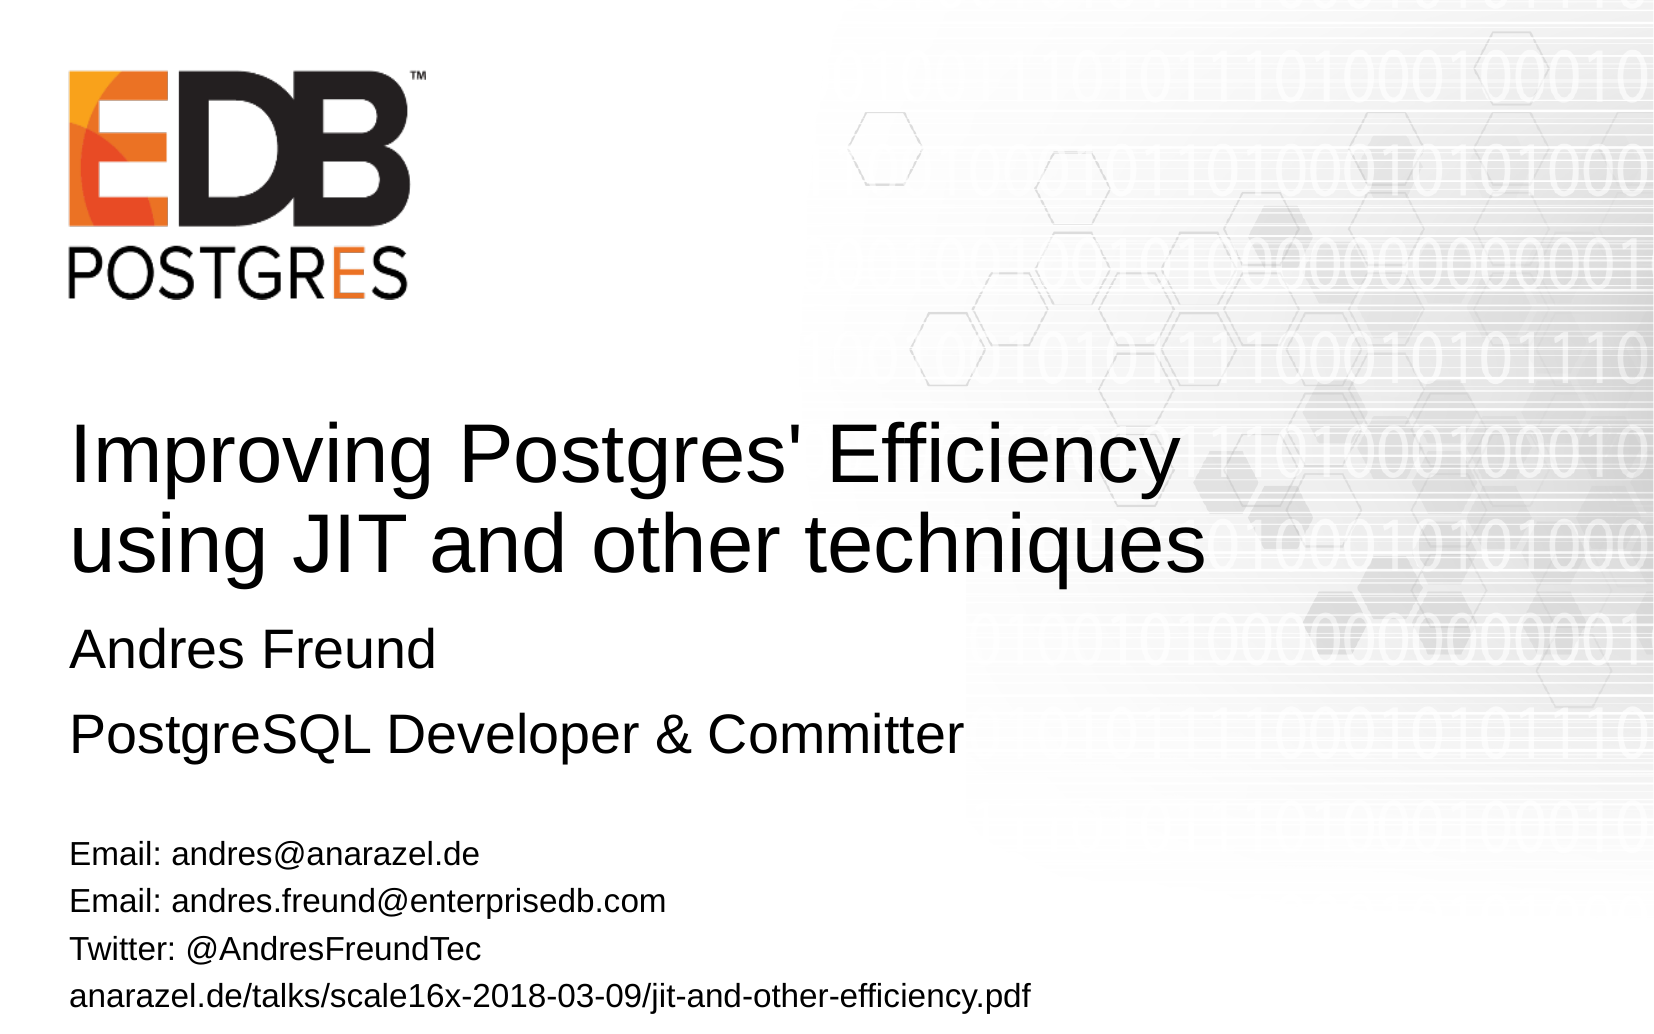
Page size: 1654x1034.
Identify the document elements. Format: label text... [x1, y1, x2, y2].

list Andres Freund PostgreSQL Developer & Committer [54, 613, 1275, 752]
list Email: andres@anarazel.de Email: andres.freund@enterprisedb.com Twitter: @AndresFreundTec anarazel.de/talks/scale16x-2018-03-09/jit-and-other-efficiency.pdf [54, 825, 1275, 973]
picture [14, 15, 426, 300]
title Improving Postgres' Efficiency using JIT and other techniques [55, 403, 1276, 609]
